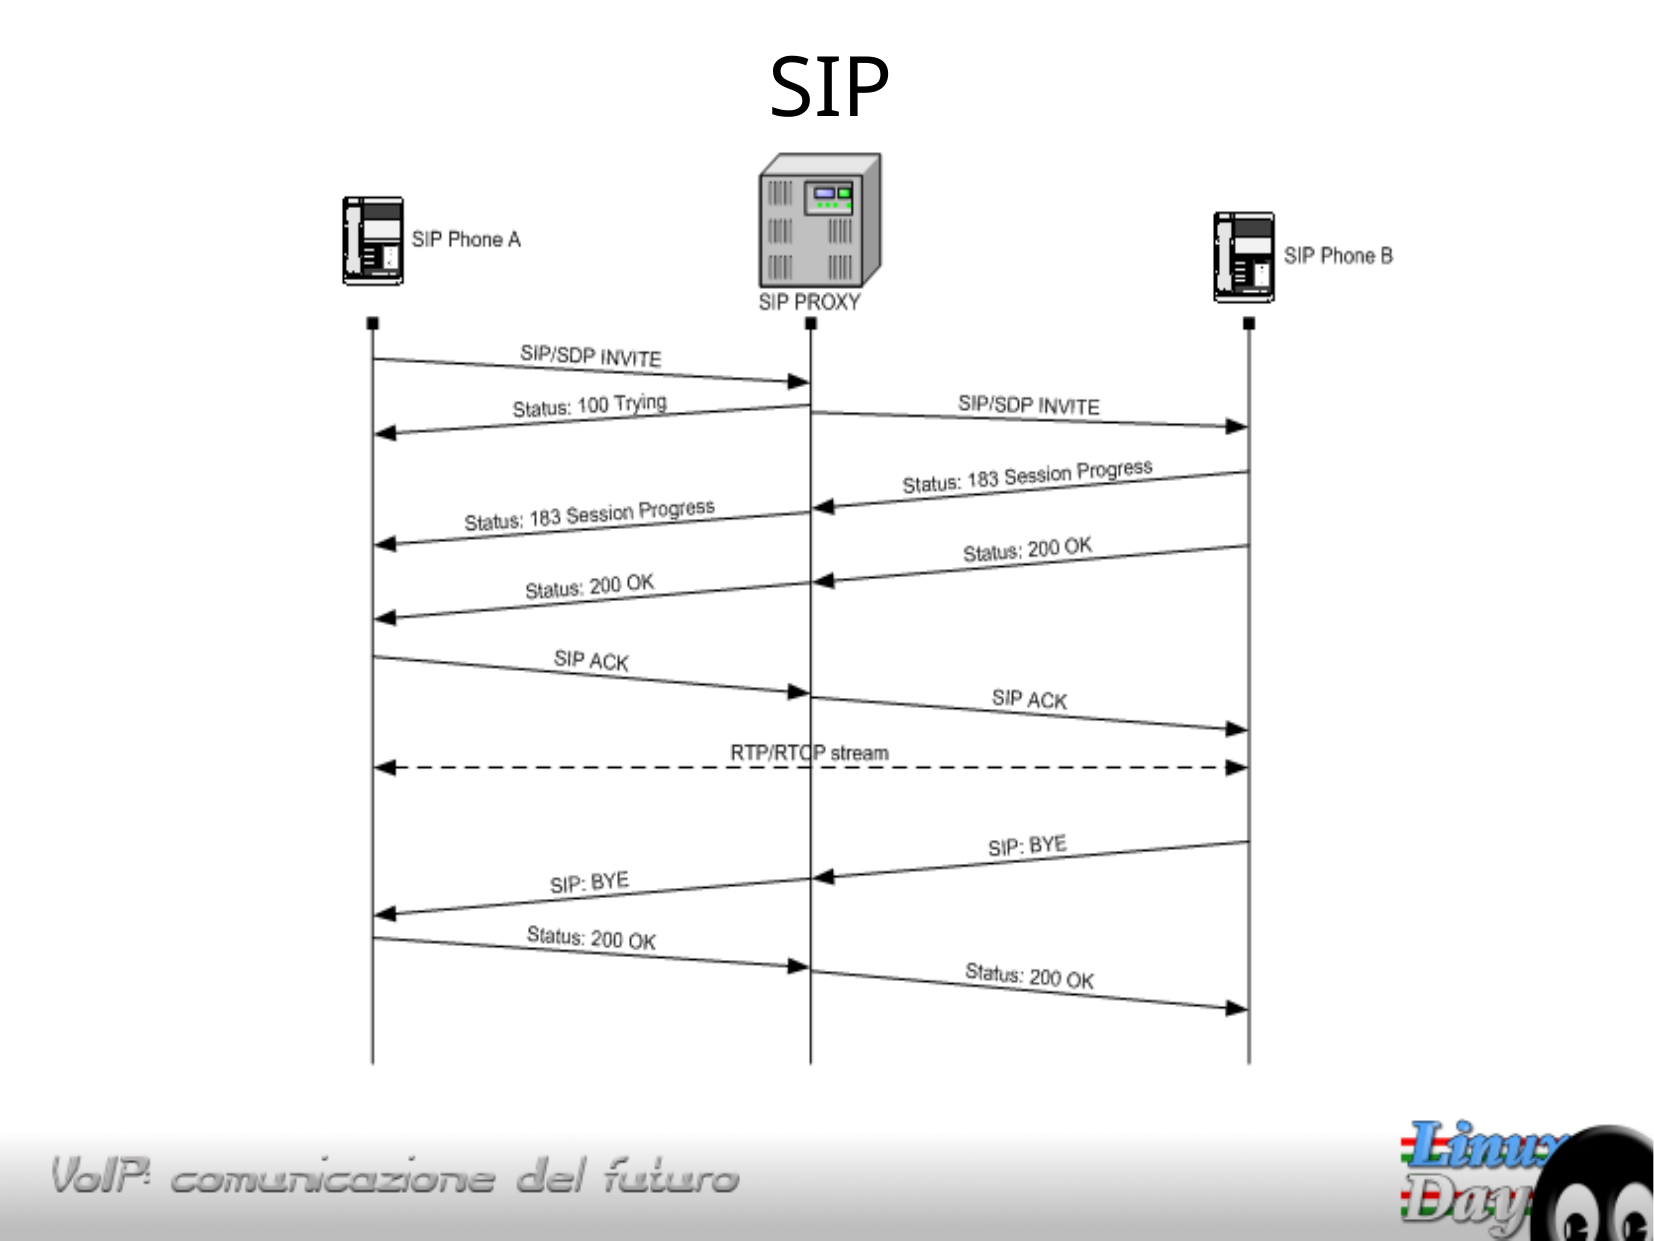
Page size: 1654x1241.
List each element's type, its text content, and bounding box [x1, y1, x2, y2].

title SIP [86, 0, 1576, 188]
picture [337, 149, 1408, 1077]
picture [0, 1115, 1654, 1241]
